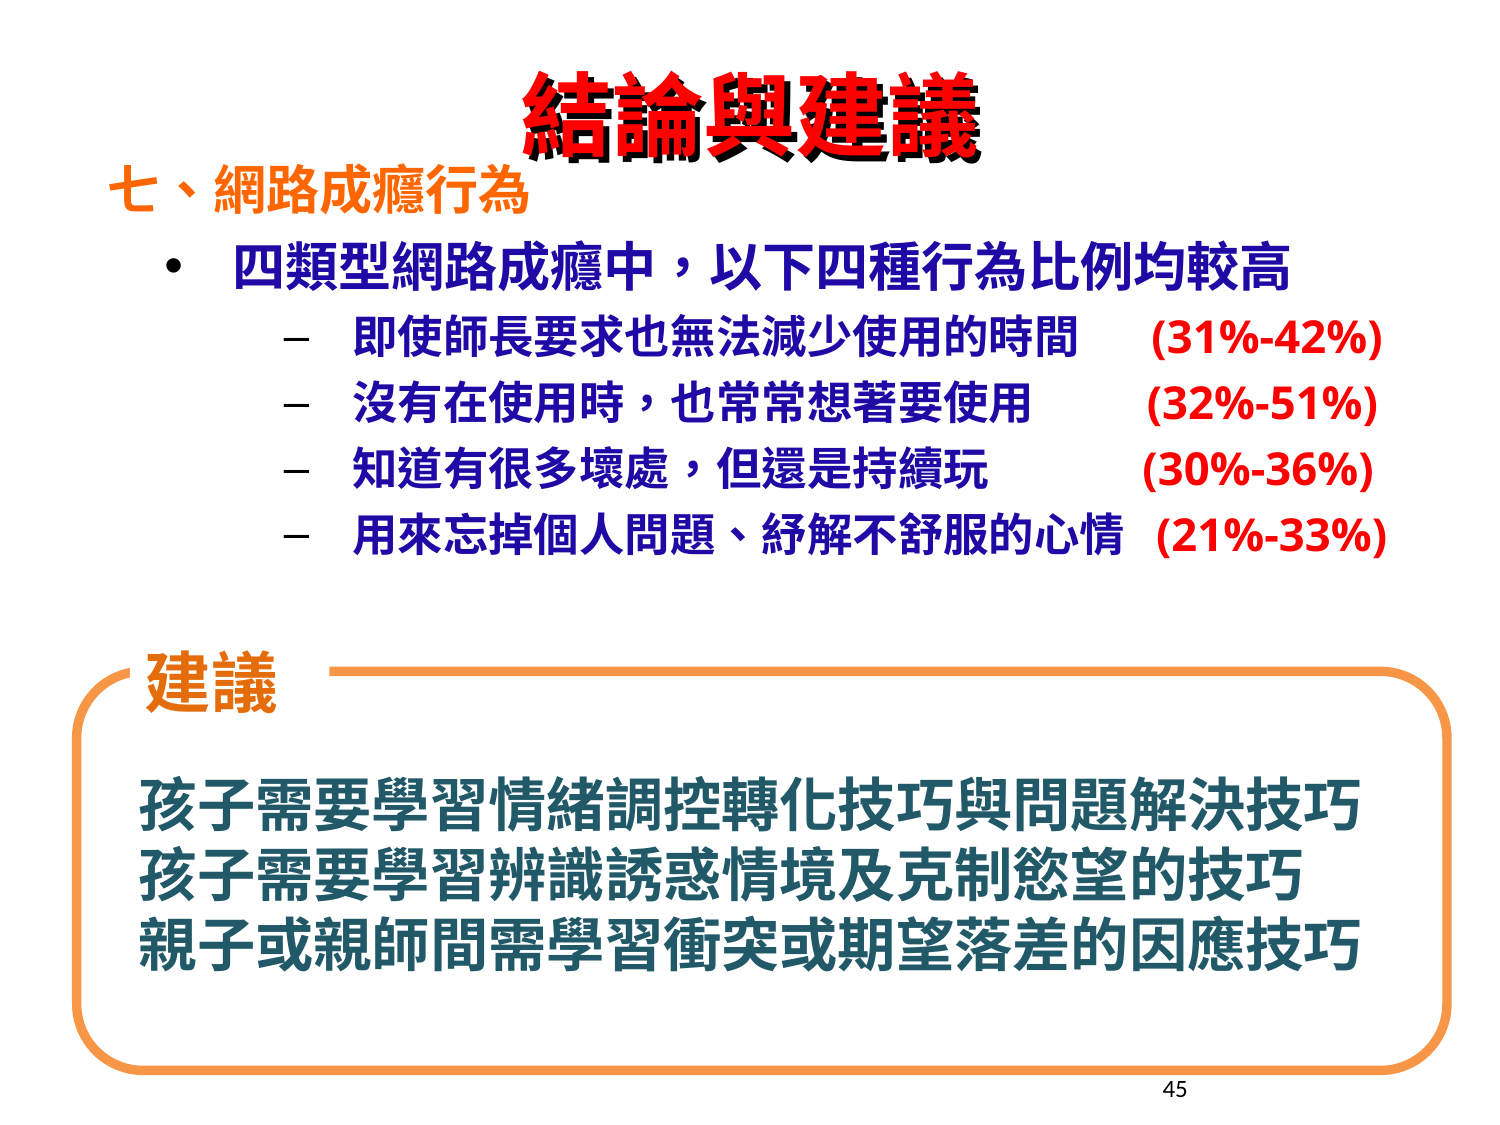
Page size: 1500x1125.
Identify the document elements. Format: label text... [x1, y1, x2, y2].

text_box 45 [1147, 1065, 1498, 1125]
text_box 孩子需要學習情緒調控轉化技巧與問題解決技巧 孩子需要學習辨識誘惑情境及克制慾望的技巧 親子或親師間需學習衝突或期望落差的因應技巧 [123, 760, 1424, 988]
list 七、網路成癮行為 四類型網路成癮中，以下四種行為比例均較高 即使師長要求也無法減少使用的時間 (31%-42%) 沒有在使用時，也常常想著要使用 (32%-51%) 知道有很多壞處，但還是持續玩 (30%-36%) 用來忘掉個人問題、紓解不舒服的心情 (21%-33%) [41, 149, 1447, 622]
title 結論與建議 [75, 19, 1426, 207]
text_box [76, 671, 1447, 1071]
text_box 建議 [129, 633, 330, 735]
